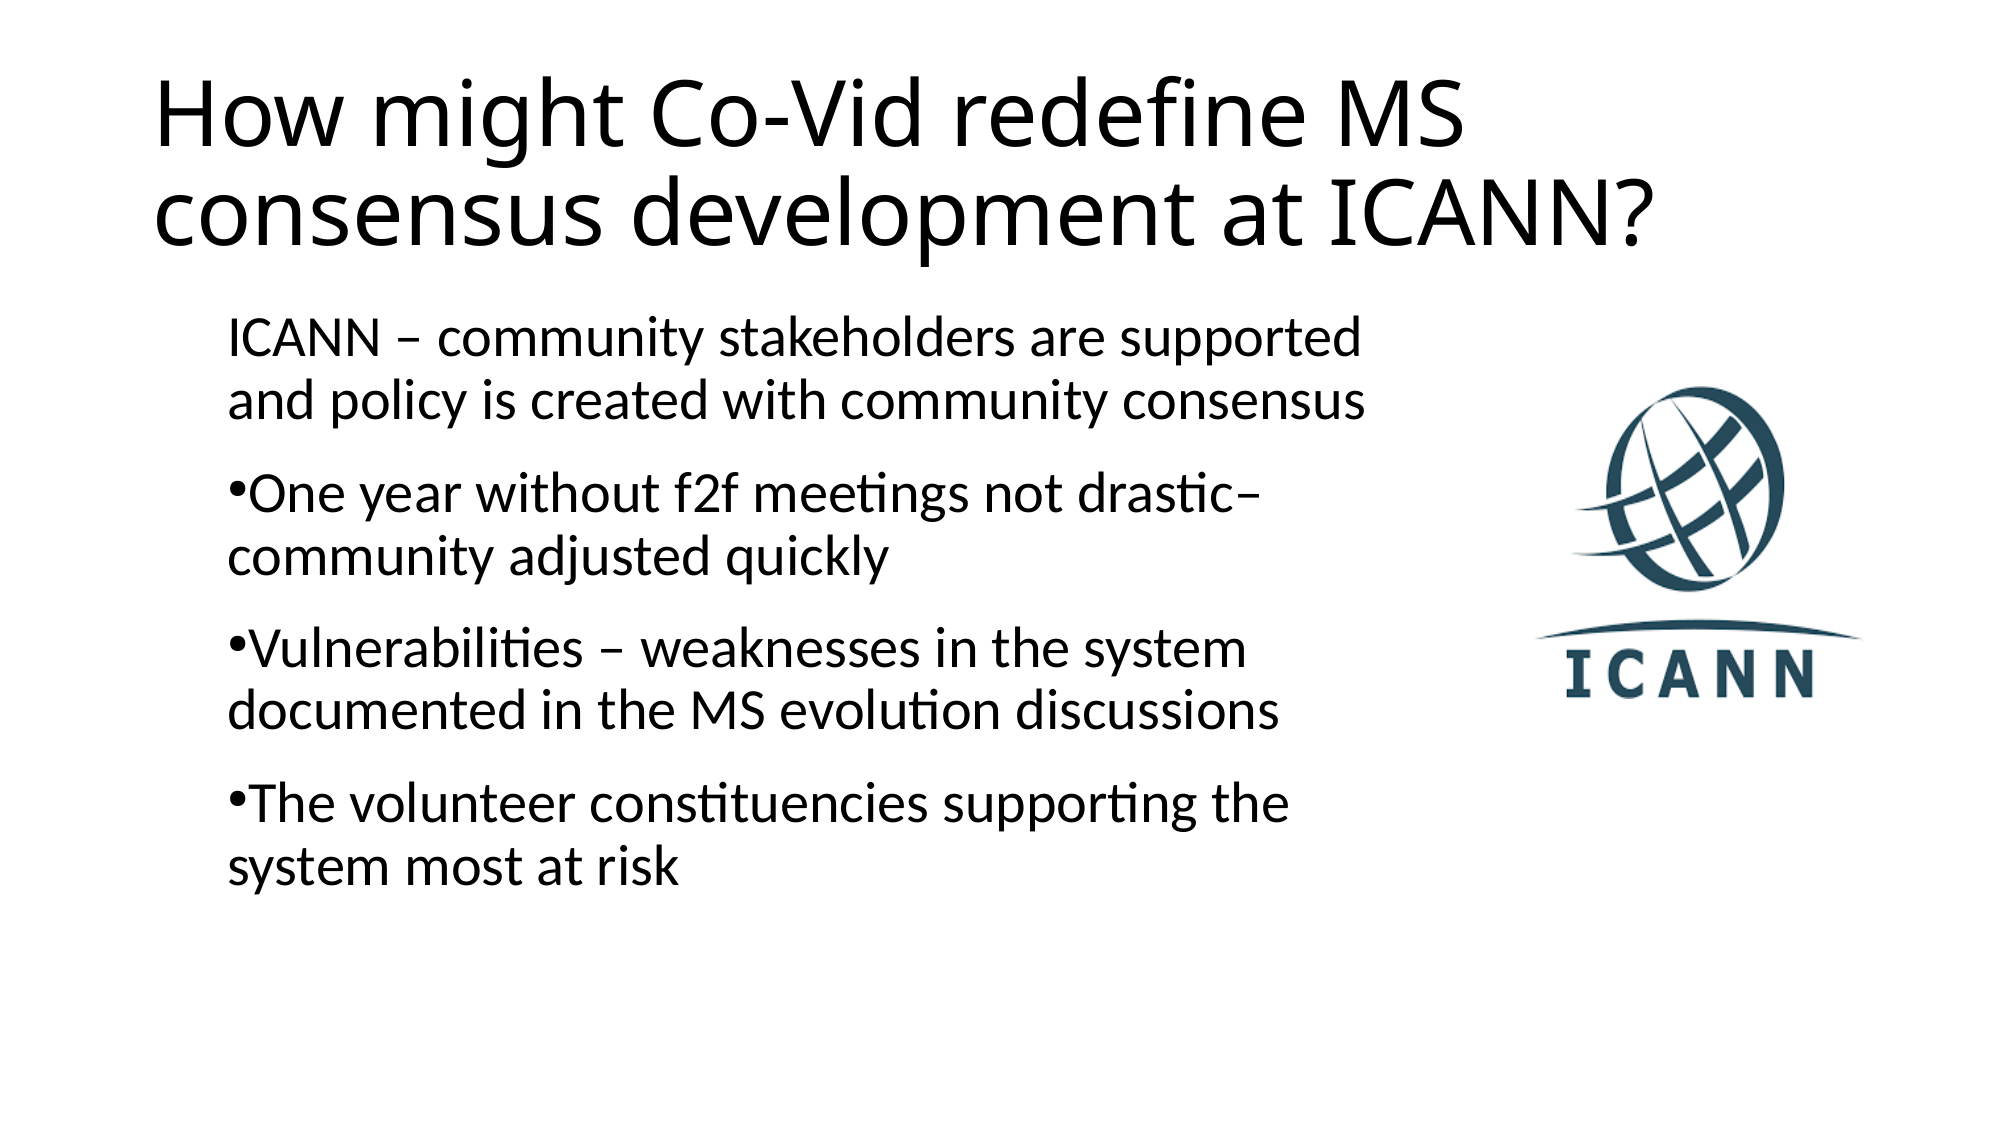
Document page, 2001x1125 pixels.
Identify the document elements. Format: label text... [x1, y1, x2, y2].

title How might Co-Vid redefine MS consensus development at ICANN? [137, 59, 1863, 278]
list ICANN – community stakeholders are supported and policy is created with community consensus One year without f2f meetings not drastic– community adjusted quickly Vulnerabilities – weaknesses in the system documented in the MS evolution discussions The volunteer constituencies supporting the system most at risk [212, 299, 1477, 1052]
picture [1534, 386, 1866, 699]
